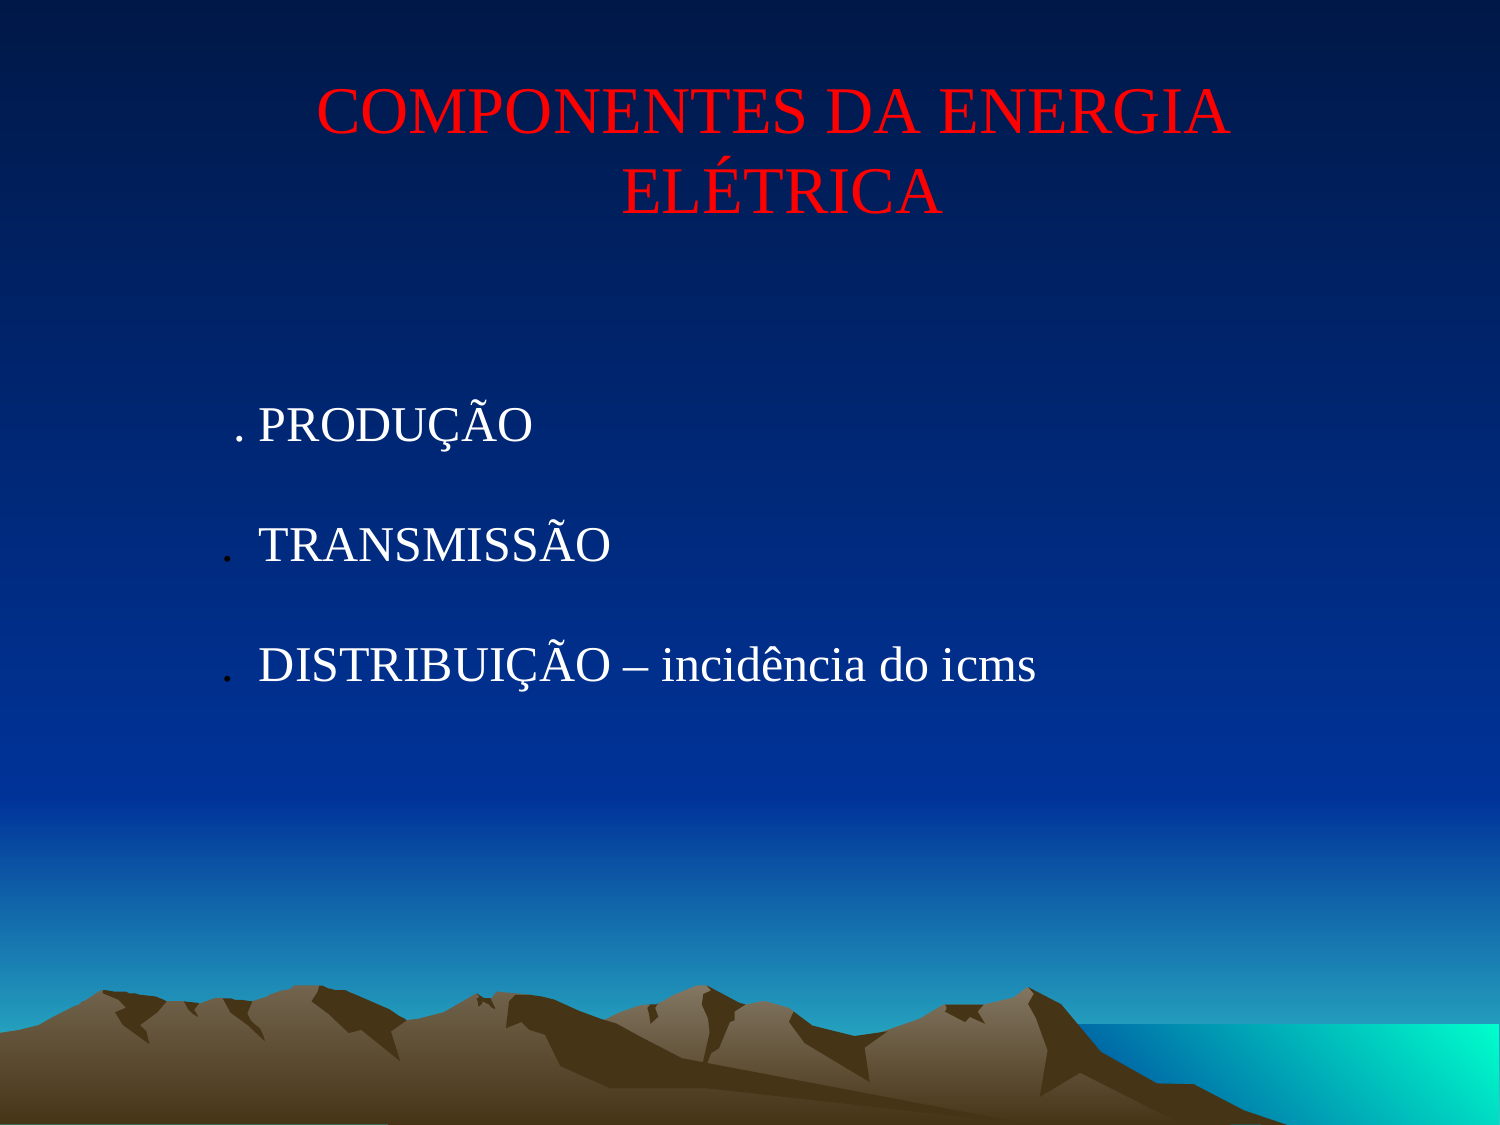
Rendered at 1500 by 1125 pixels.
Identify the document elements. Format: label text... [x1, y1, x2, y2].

text_box COMPONENTES DA ENERGIA ELÉTRICA [236, 59, 1329, 234]
text_box . PRODUÇÃO . TRANSMISSÃO . DISTRIBUIÇÃO – incidência do icms [206, 383, 1388, 699]
